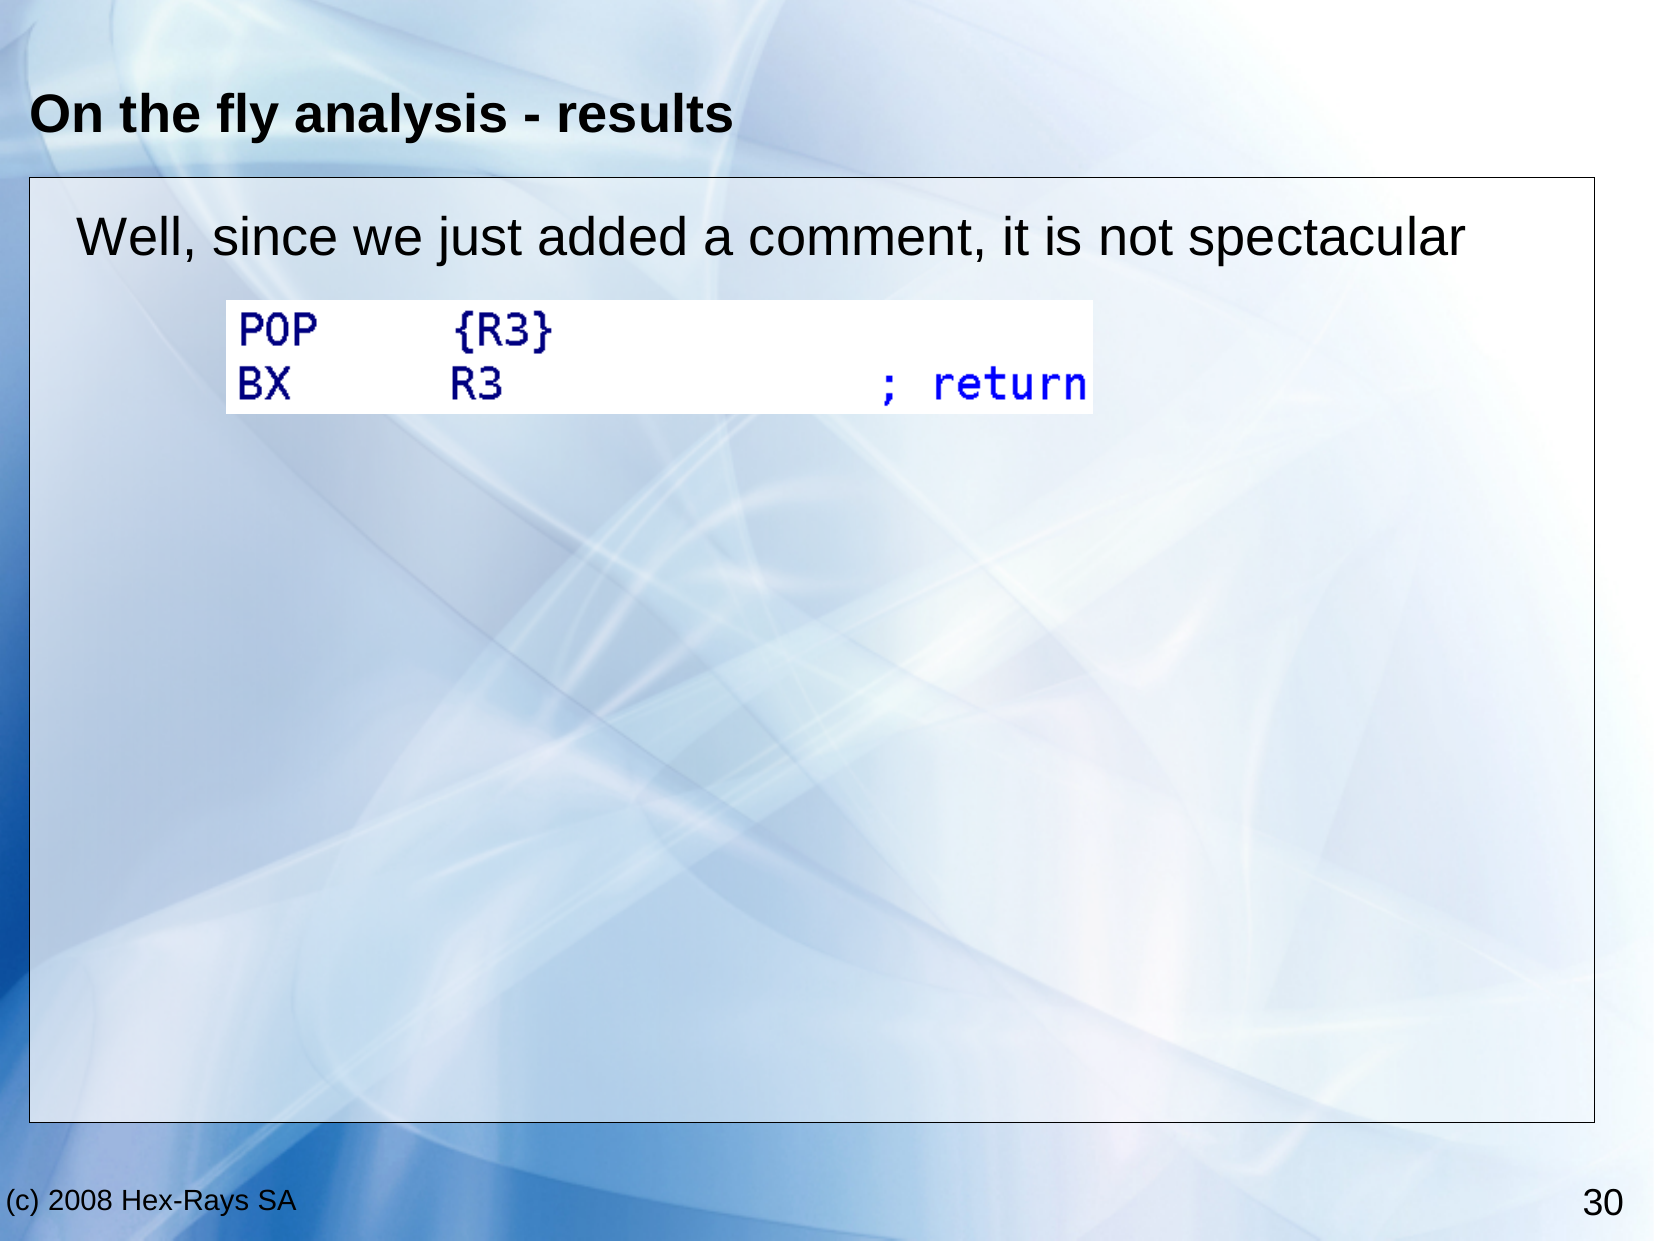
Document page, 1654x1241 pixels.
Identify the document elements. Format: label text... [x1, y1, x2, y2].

picture [0, 0, 1654, 1241]
title On the fly analysis - results [29, 49, 1506, 178]
list Well, since we just added a comment, it is not spectacular [59, 206, 1536, 1123]
